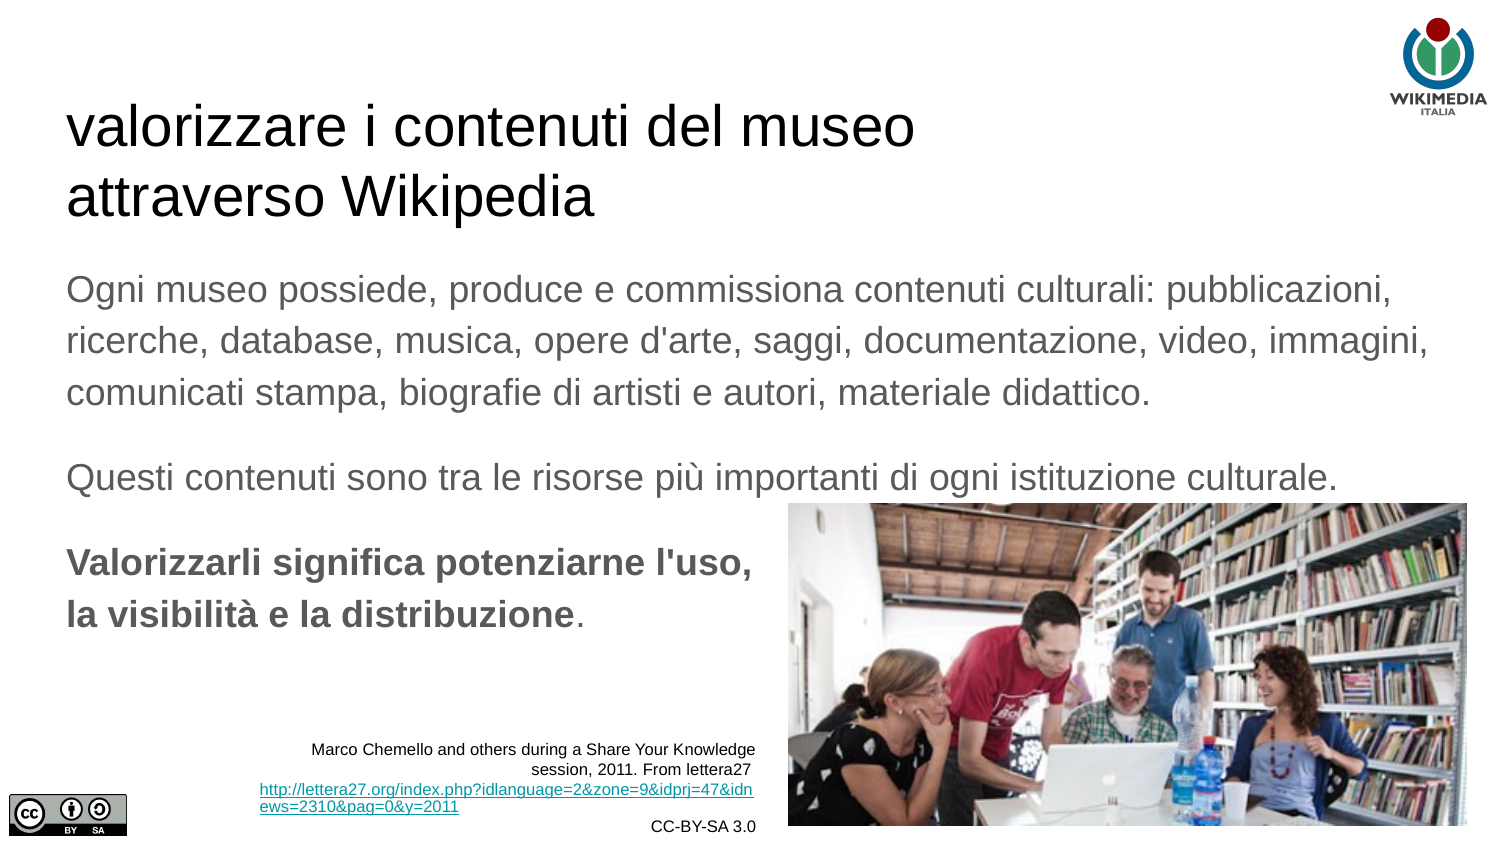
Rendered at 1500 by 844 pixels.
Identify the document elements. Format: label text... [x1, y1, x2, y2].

picture [1389, 17, 1488, 116]
picture [788, 503, 1467, 826]
title valorizzare i contenuti del museo attraverso Wikipedia [51, 72, 1449, 243]
picture [9, 794, 127, 836]
text_box Marco Chemello and others during a Share Your Knowledge session, 2011. From lettera27 http://lettera27.org/index.php?idlanguage=2&zone=9&idprj=47&idnews=2310&pag=0&y=2011 CC-BY-SA 3.0 [244, 724, 772, 818]
list Ogni museo possiede, produce e commissiona contenuti culturali: pubblicazioni, ricerche, database, musica, opere d'arte, saggi, documentazione, video, immagini, comunicati stampa, biografie di artisti e autori, materiale didattico. Questi contenuti sono tra le risorse più importanti di ogni istituzione culturale. Valorizzarli significa potenziarne l'uso, la visibilità e la distribuzione. [51, 243, 1449, 750]
